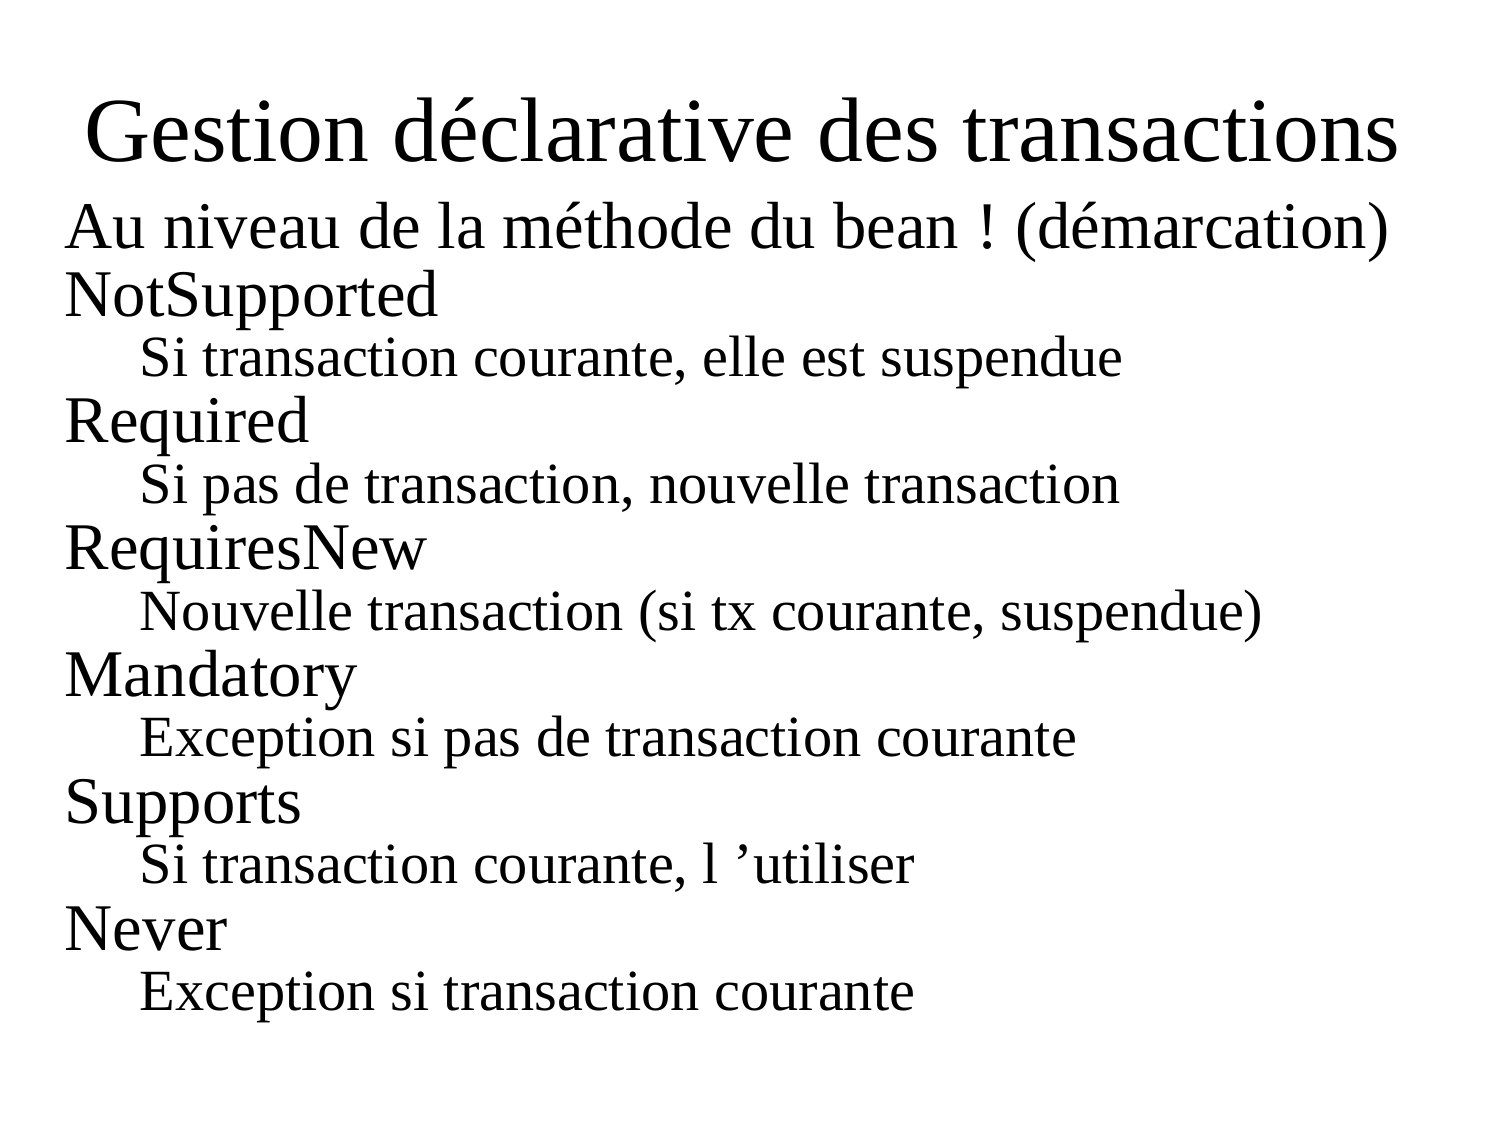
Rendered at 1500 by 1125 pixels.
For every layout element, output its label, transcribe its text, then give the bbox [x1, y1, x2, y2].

title Gestion déclarative des transactions [50, 37, 1438, 199]
list Au niveau de la méthode du bean ! (démarcation) NotSupported Si transaction courante, elle est suspendue Required Si pas de transaction, nouvelle transaction RequiresNew Nouvelle transaction (si tx courante, suspendue) Mandatory Exception si pas de transaction courante Supports Si transaction courante, l ’utiliser Never Exception si transaction courante [50, 199, 1500, 1125]
